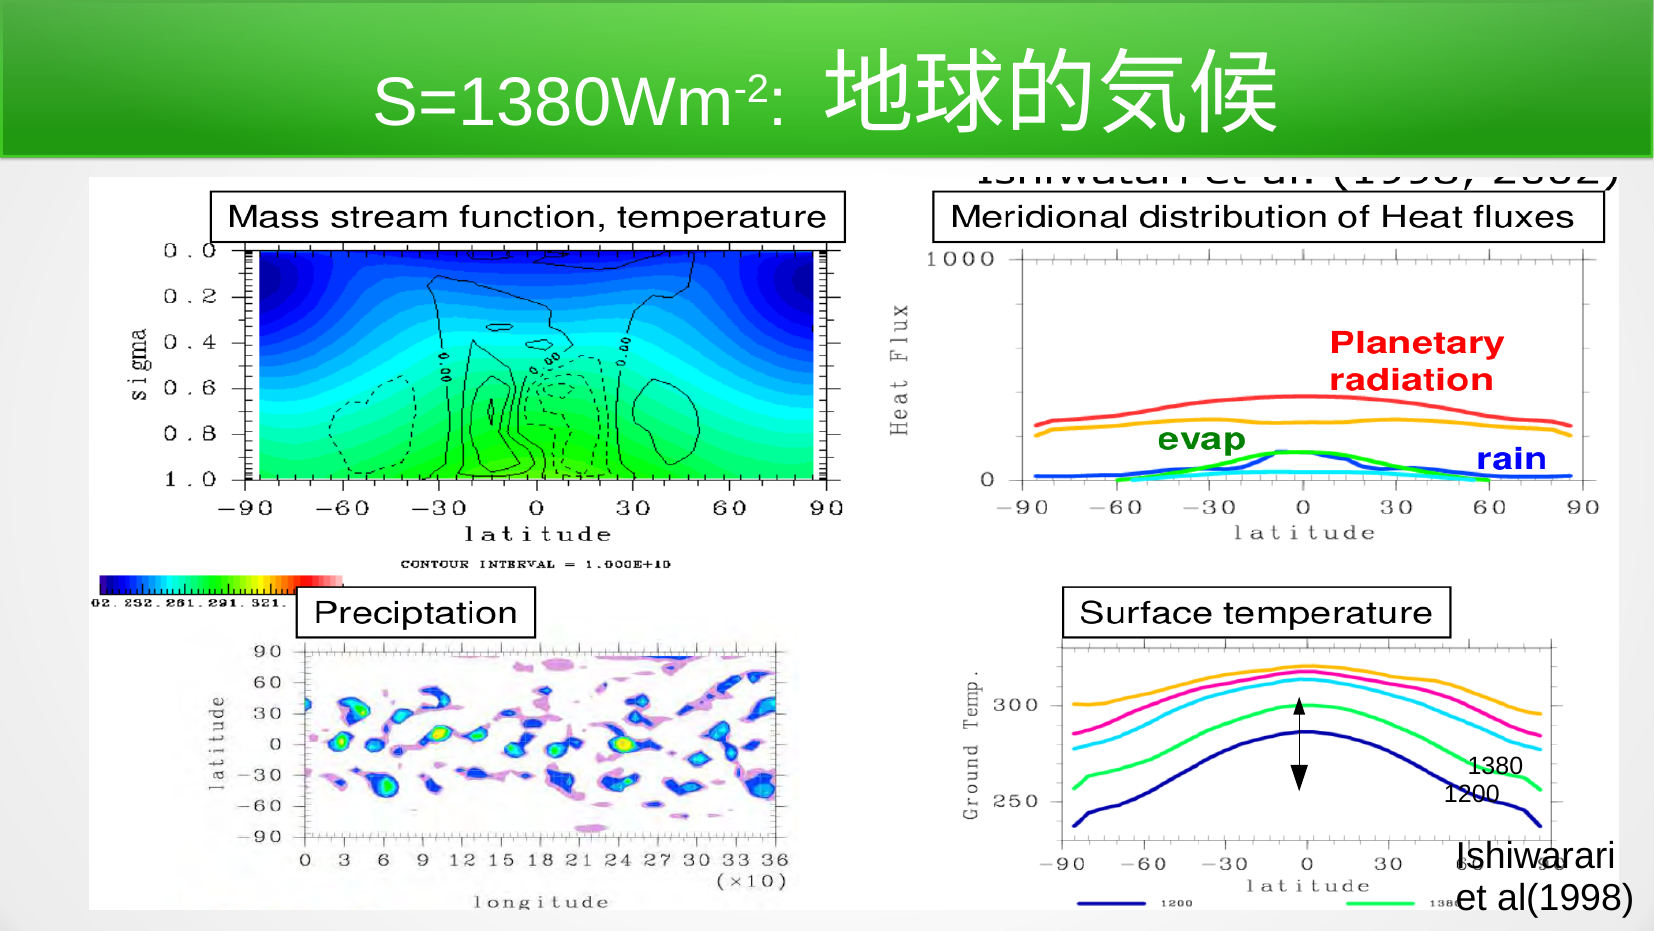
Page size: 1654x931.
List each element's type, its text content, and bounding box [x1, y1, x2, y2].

text_box 1380 [1452, 744, 1607, 787]
title S=1380Wm-2: 地球的気候 [82, 32, 1571, 140]
text_box Ishiwarari et al(1998) [1440, 826, 1654, 926]
picture [89, 177, 1619, 910]
text_box 1200 [1429, 772, 1583, 815]
